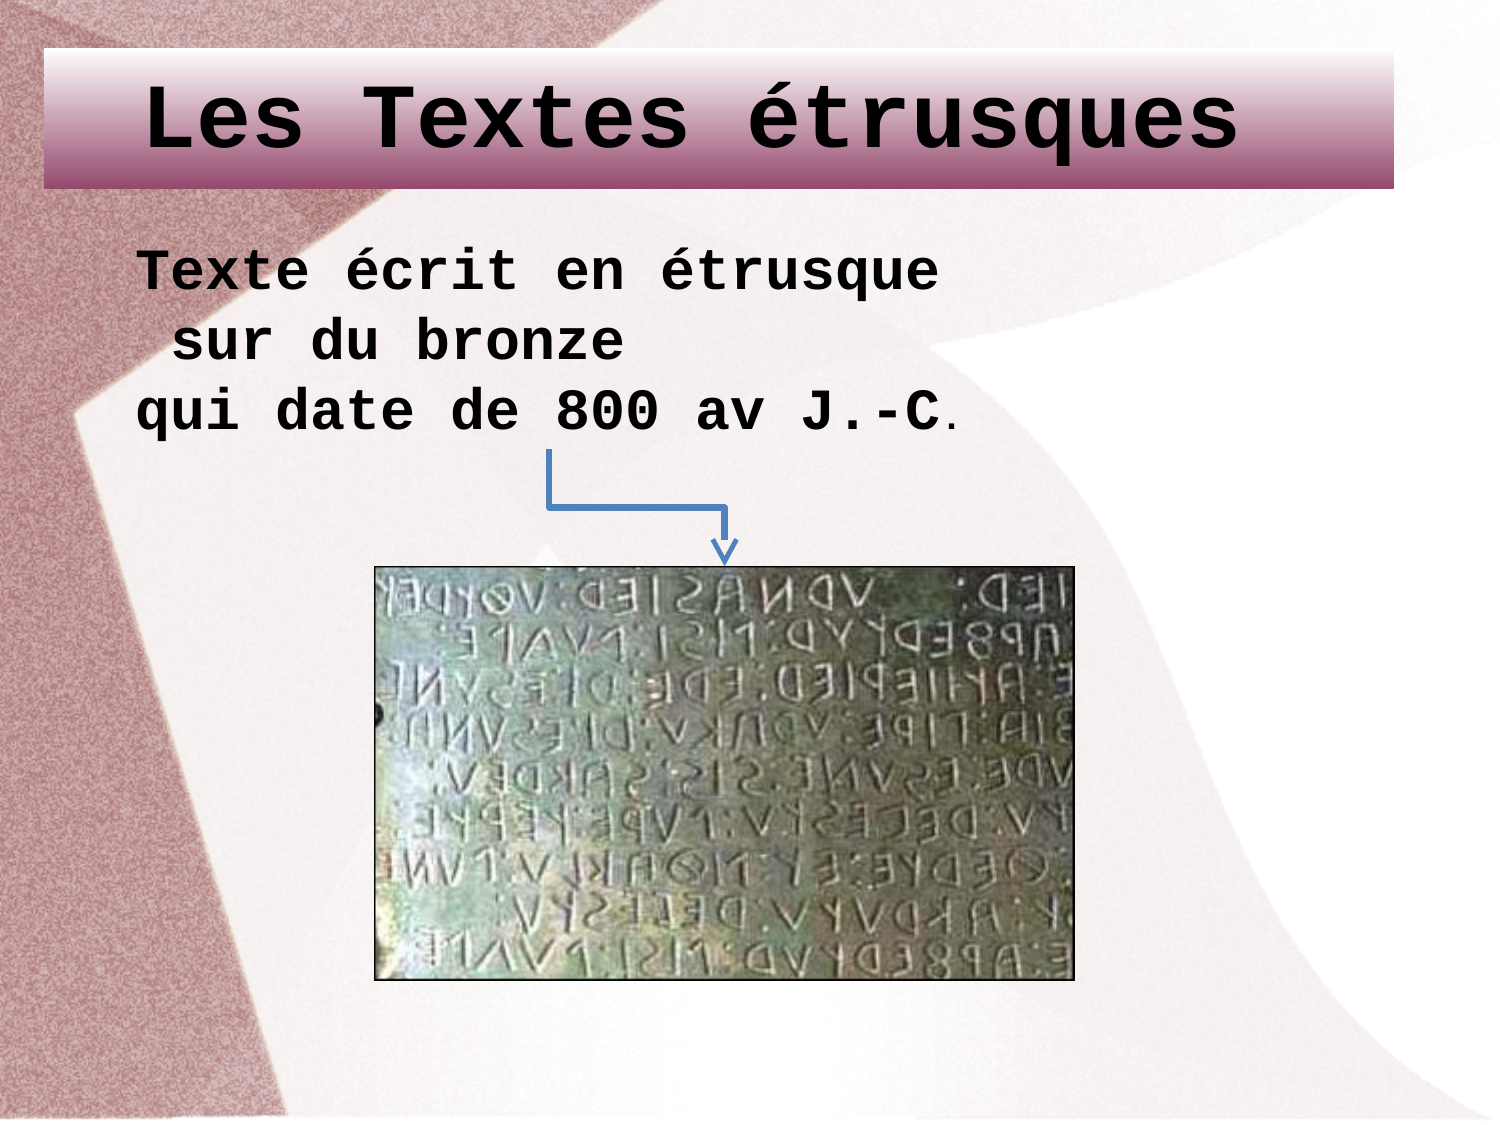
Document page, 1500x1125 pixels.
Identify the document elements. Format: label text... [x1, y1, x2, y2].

text_box Texte écrit en étrusque sur du bronze qui date de 800 av J.-C. [120, 224, 978, 449]
picture [0, 0, 1500, 1125]
title Les Textes étrusques [43, 48, 1394, 189]
